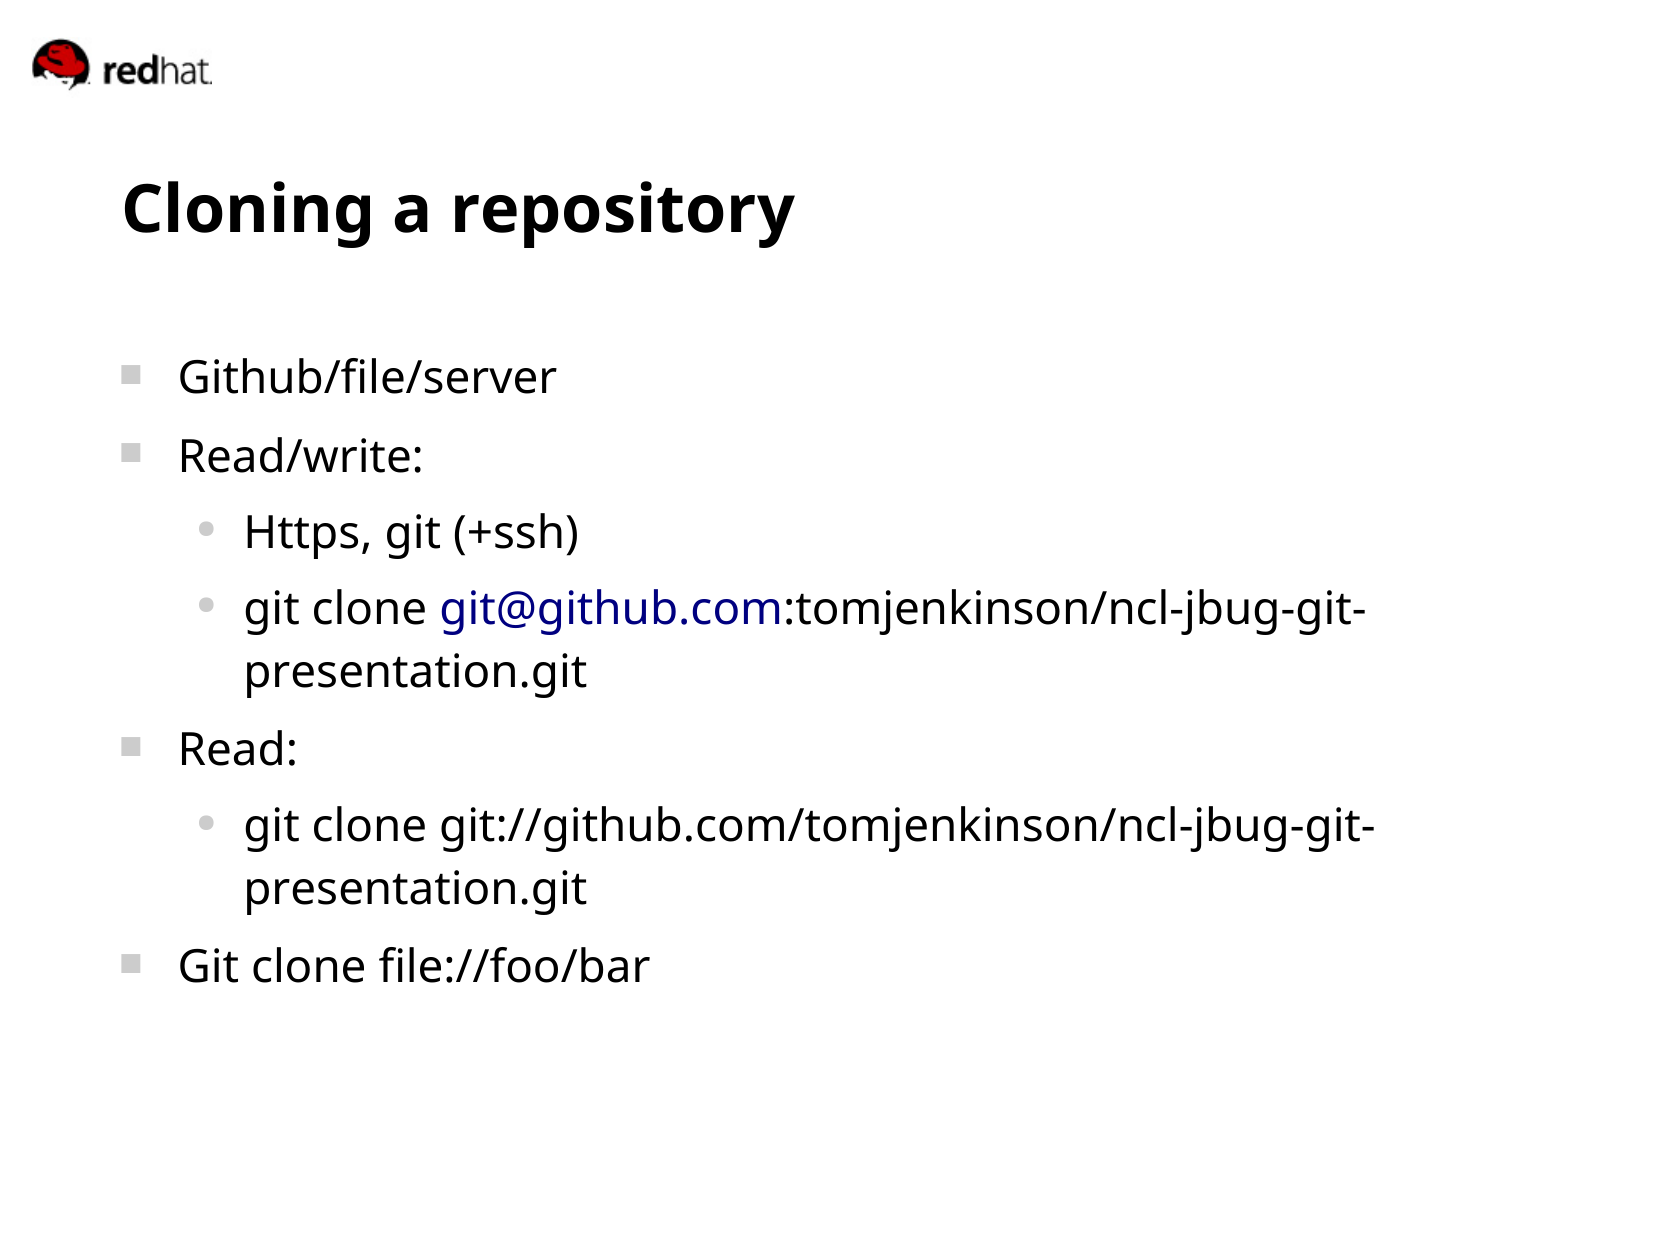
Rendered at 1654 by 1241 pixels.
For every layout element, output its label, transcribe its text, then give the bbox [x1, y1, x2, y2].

picture [31, 37, 212, 98]
list Github/file/server Read/write: Https, git (+ssh) git clone git@github.com:tomjenkinson/ncl-jbug-git-presentation.git Read: git clone git://github.com/tomjenkinson/ncl-jbug-git-presentation.git Git clone file://foo/bar [121, 344, 1534, 1127]
title Cloning a repository [121, 102, 1534, 310]
